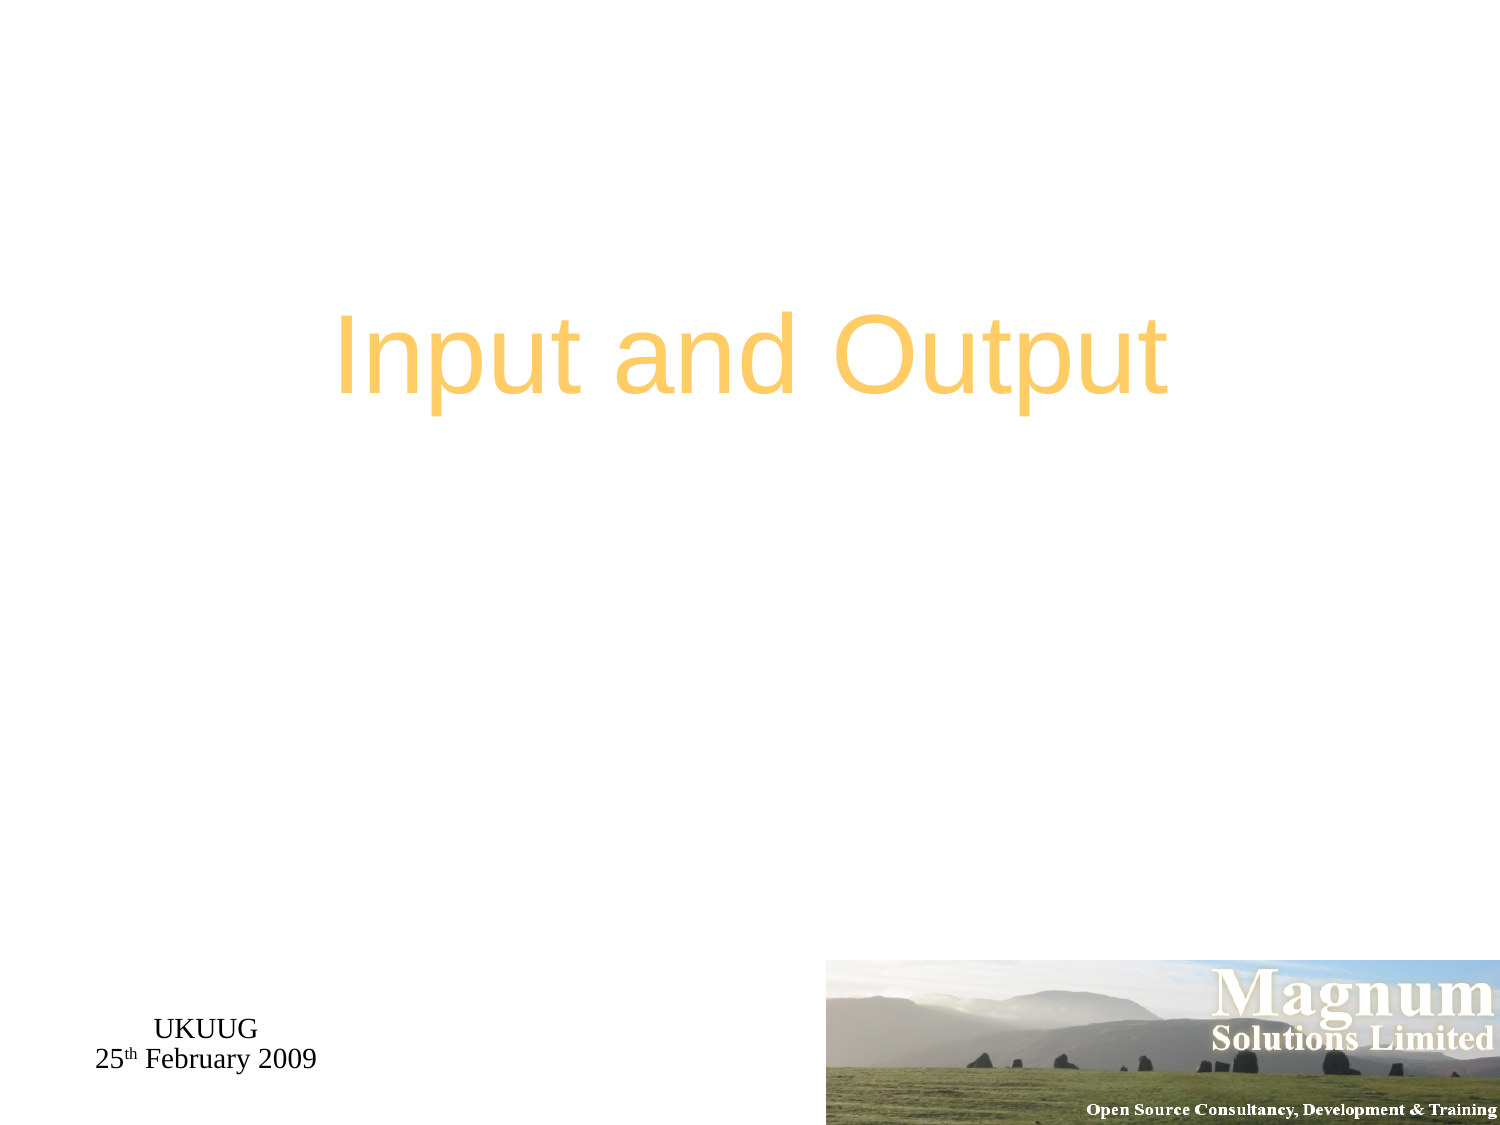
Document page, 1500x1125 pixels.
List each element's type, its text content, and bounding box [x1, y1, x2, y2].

picture [826, 960, 1500, 1125]
title Input and Output [112, 237, 1388, 425]
